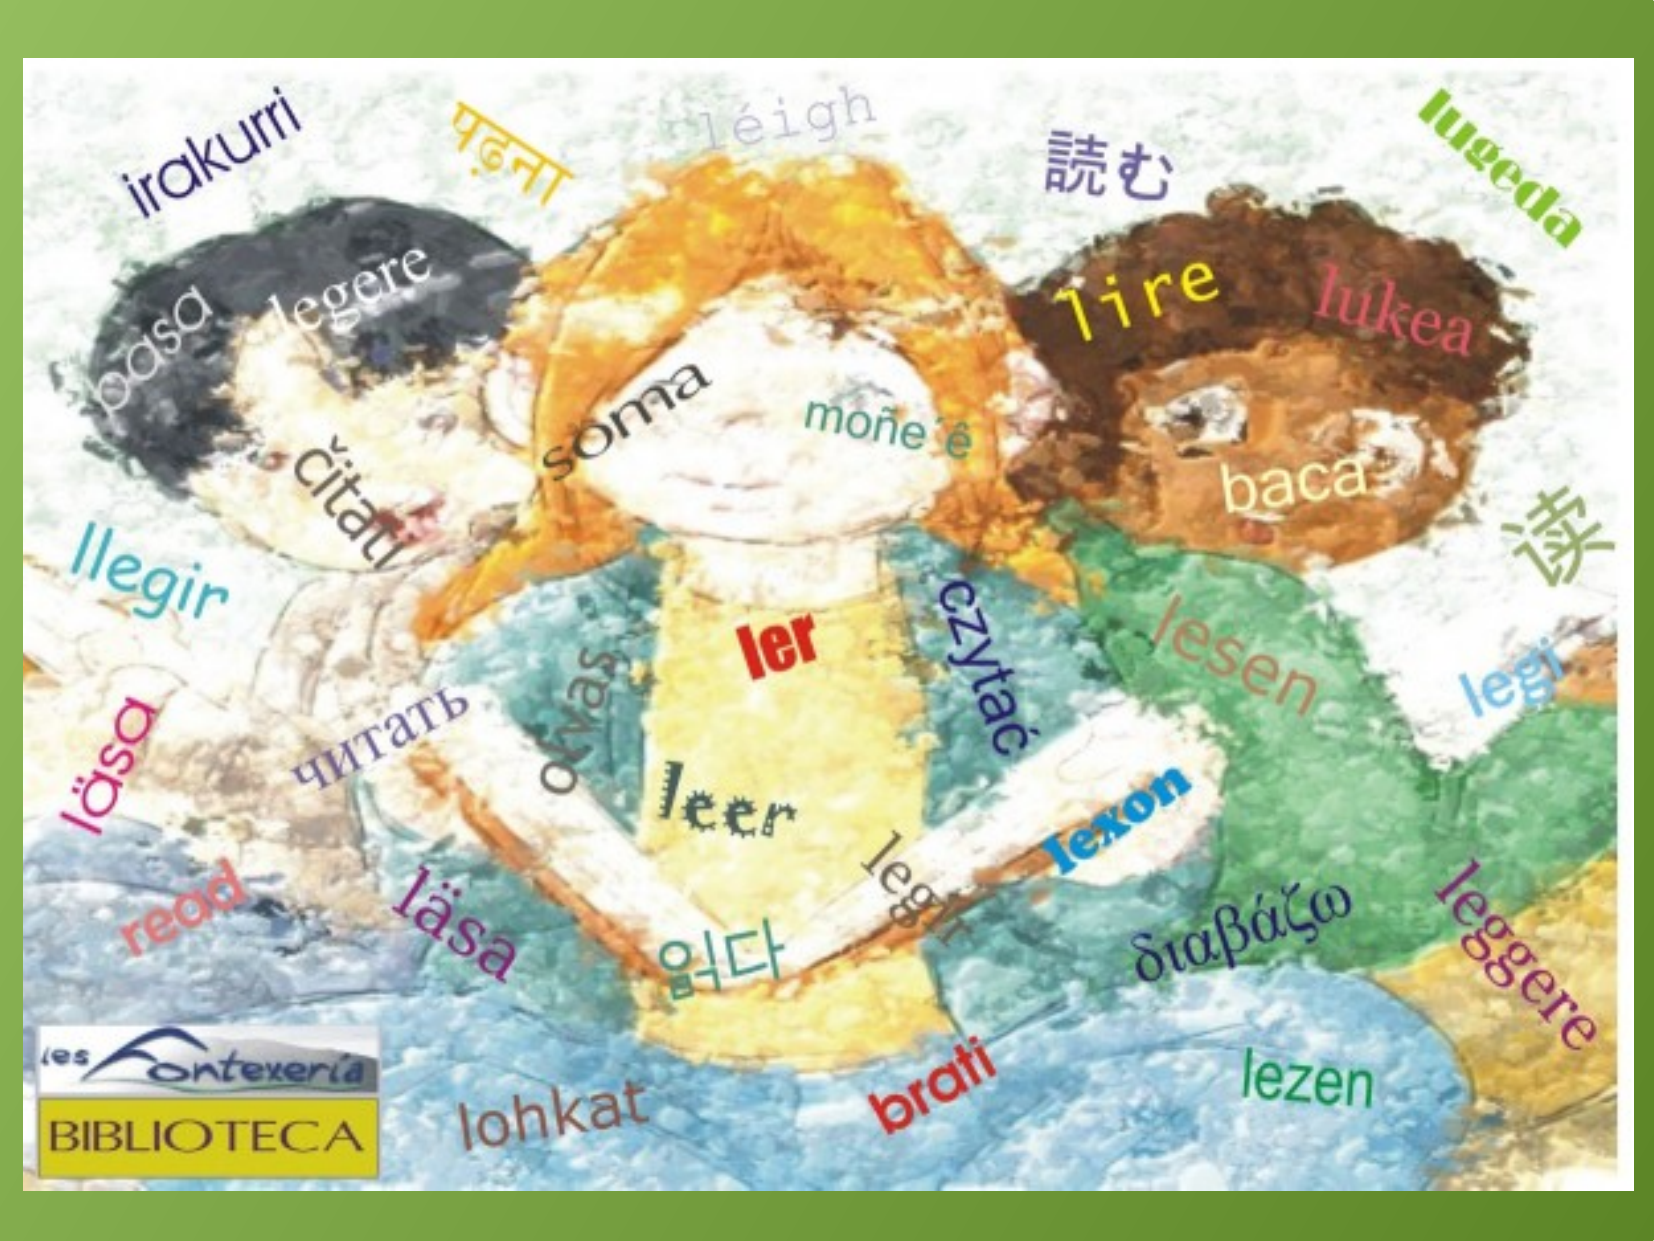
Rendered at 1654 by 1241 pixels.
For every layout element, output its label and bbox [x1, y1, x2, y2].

picture [23, 58, 1634, 1191]
